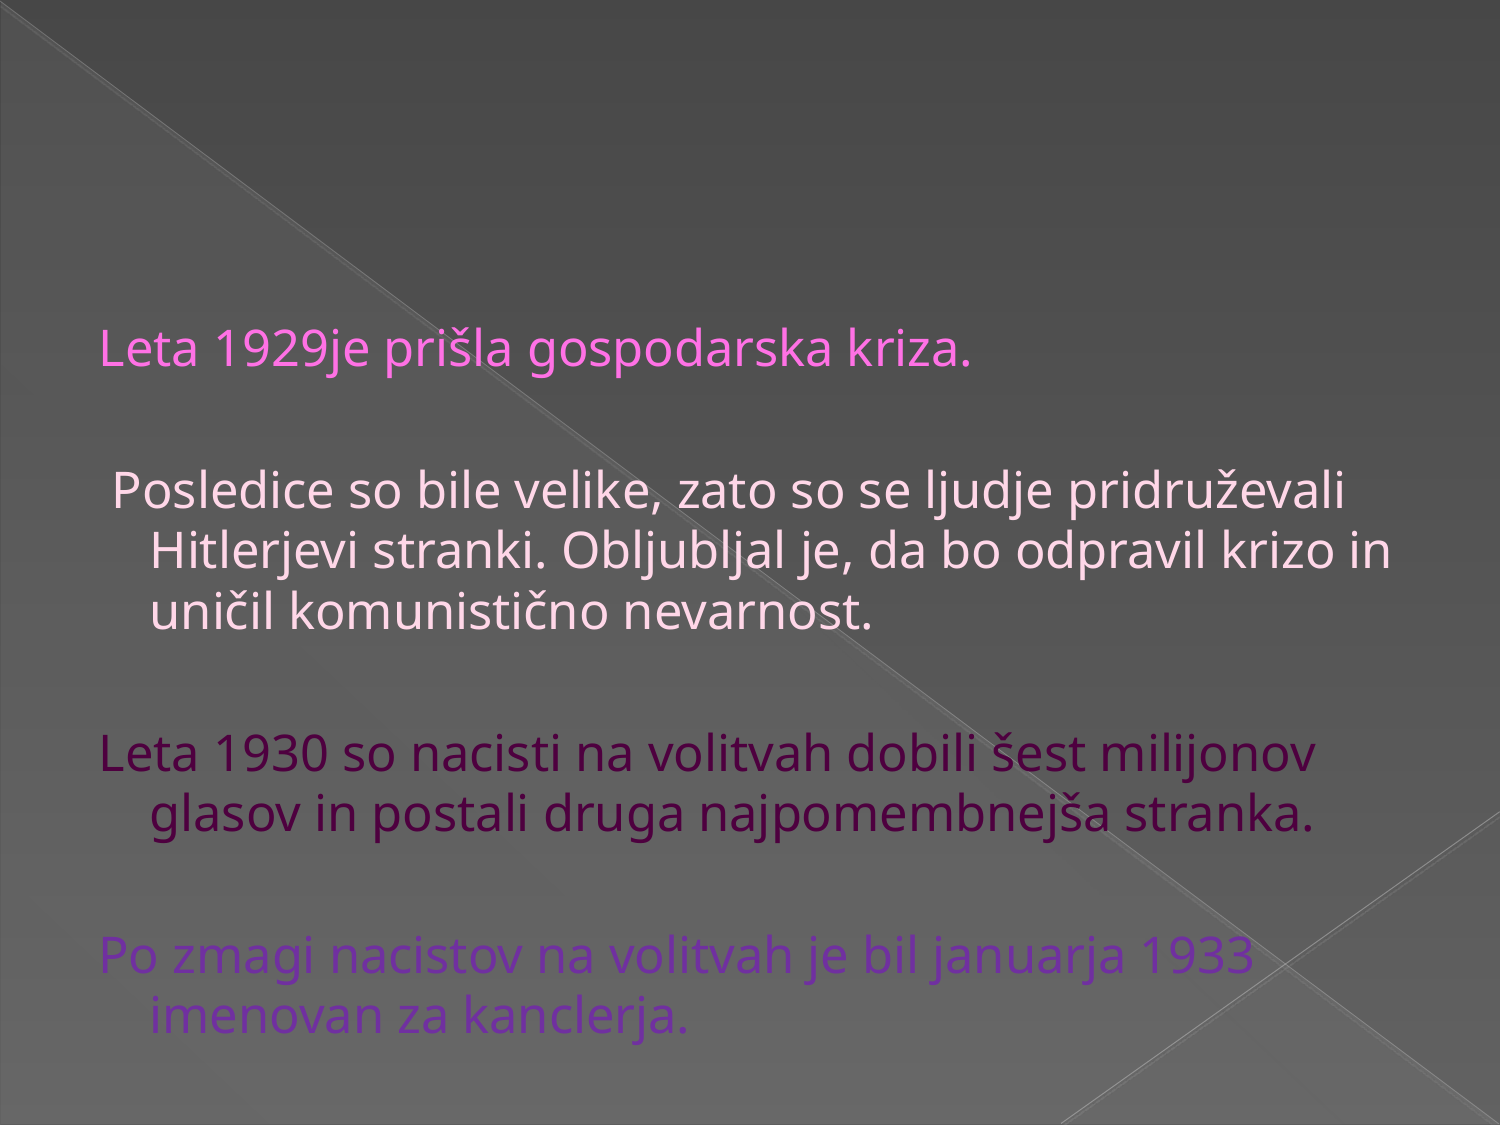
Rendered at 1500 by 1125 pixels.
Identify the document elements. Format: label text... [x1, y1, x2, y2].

list Leta 1929je prišla gospodarska kriza. Posledice so bile velike, zato so se ljudje pridruževali Hitlerjevi stranki. Obljubljal je, da bo odpravil krizo in uničil komunistično nevarnost. Leta 1930 so nacisti na volitvah dobili šest milijonov glasov in postali druga najpomembnejša stranka. Po zmagi nacistov na volitvah je bil januarja 1933 imenovan za kanclerja. [75, 308, 1425, 1059]
